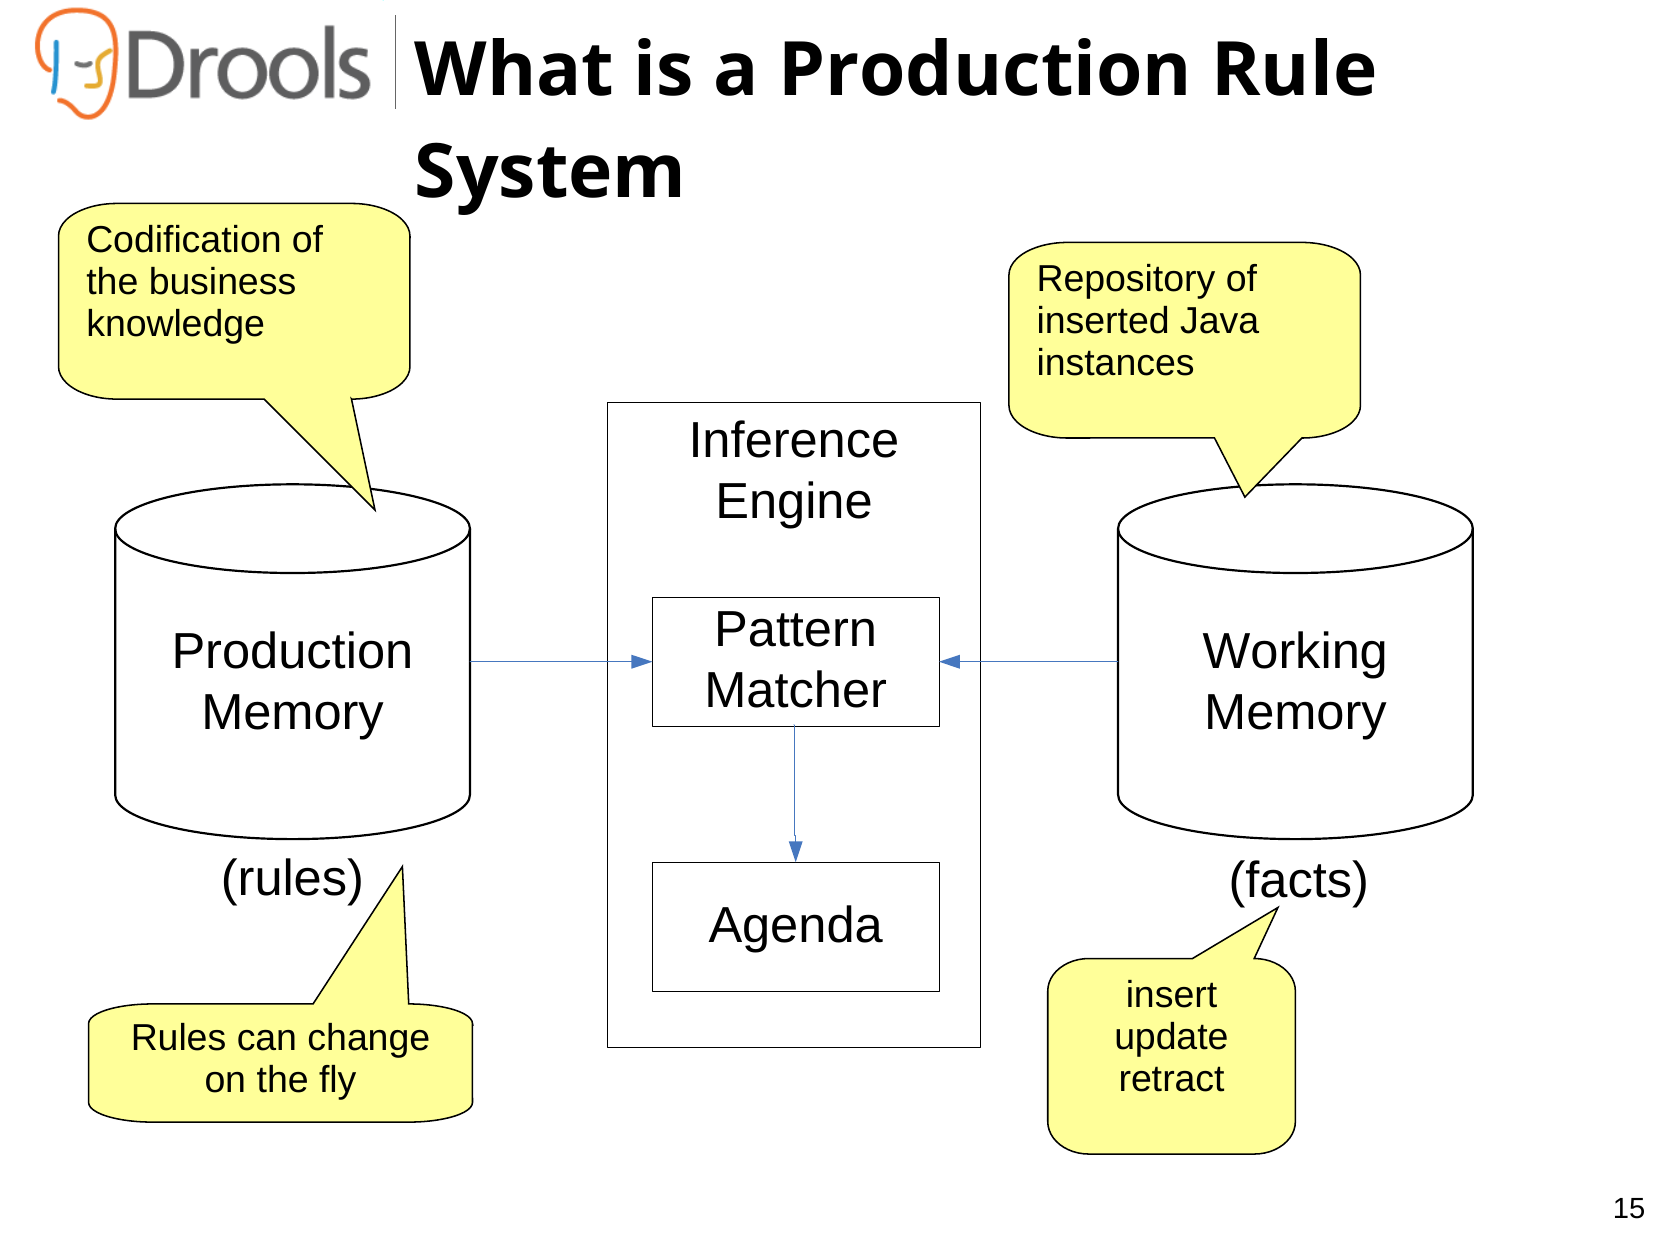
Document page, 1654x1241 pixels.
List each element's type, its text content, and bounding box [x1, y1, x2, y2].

text_box Rules can change on the fly [88, 866, 473, 1123]
text_box Codification of the business knowledge [58, 203, 410, 511]
chart [110, 398, 1478, 1051]
picture [29, 0, 384, 126]
text_box insert update retract [1047, 907, 1296, 1155]
title What is a Production Rule System [400, 0, 1630, 227]
text_box Repository of inserted Java instances [1008, 242, 1361, 498]
